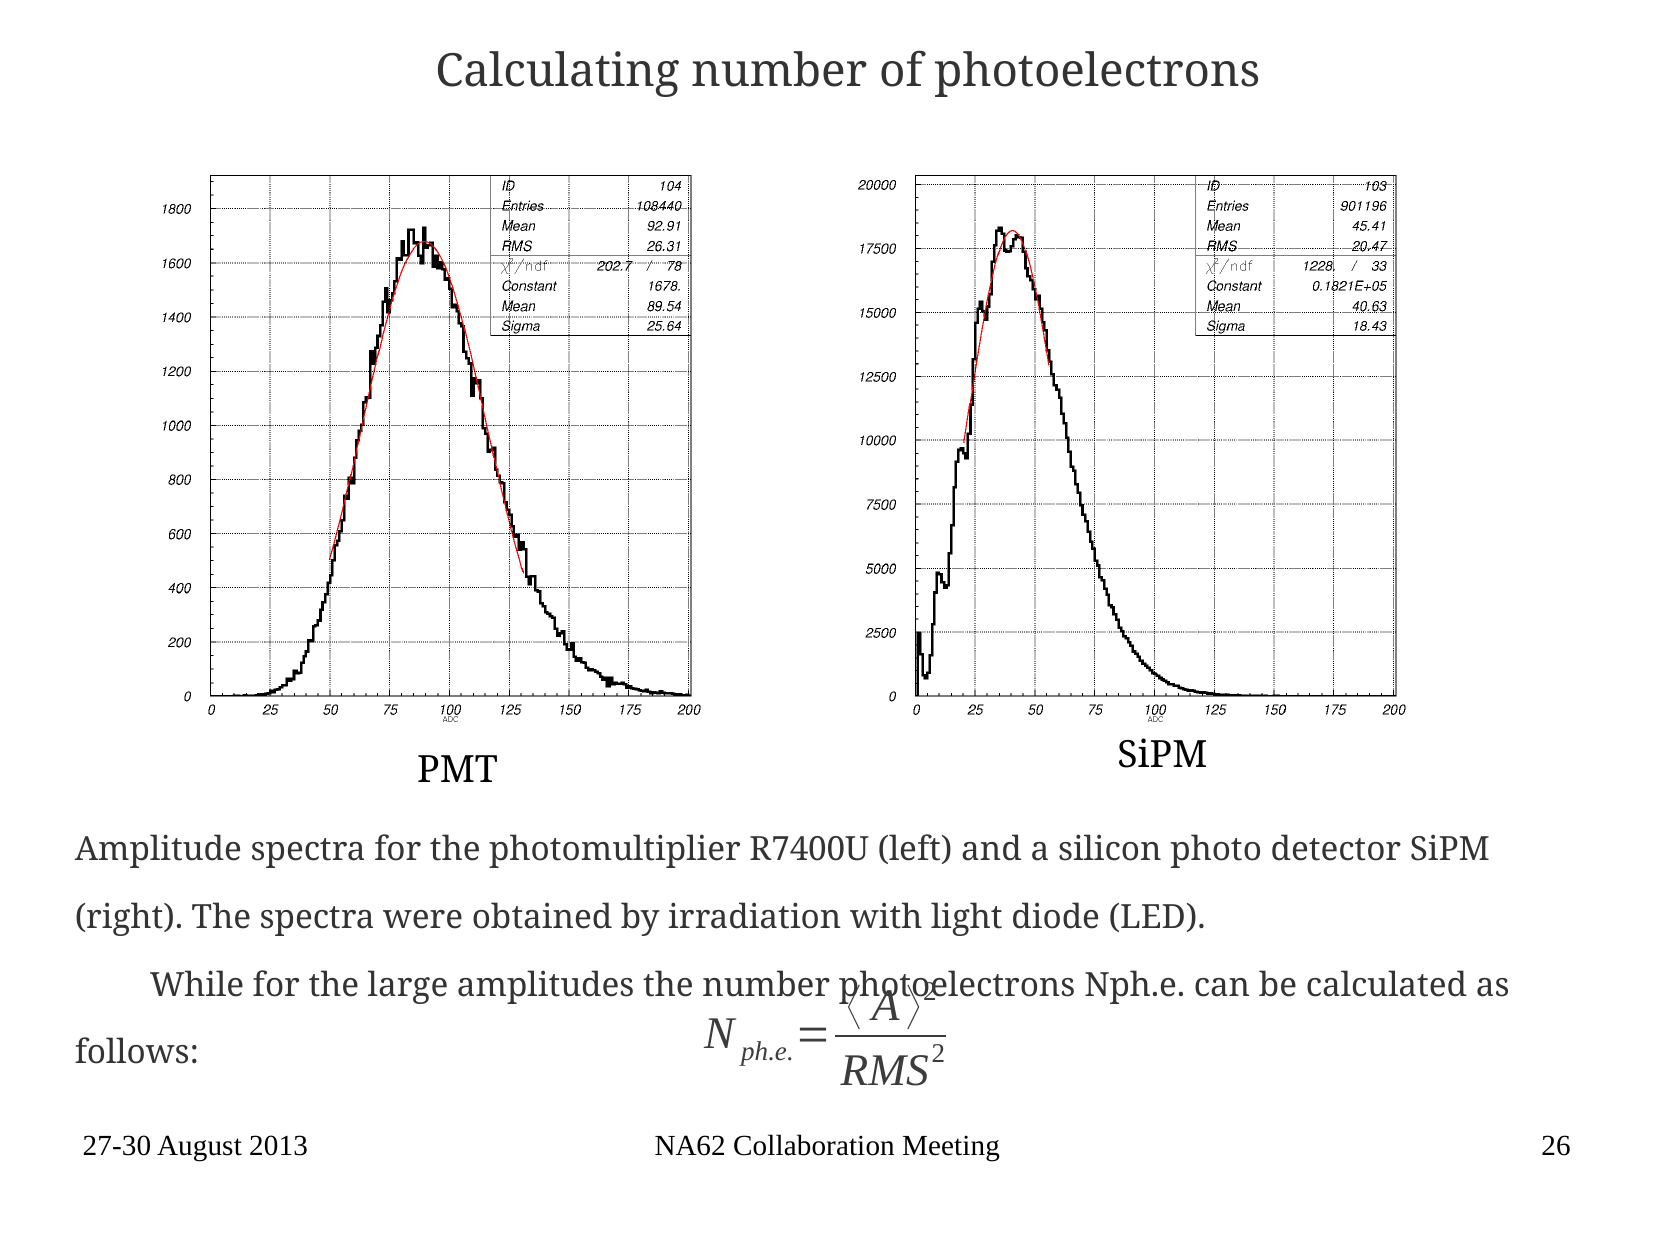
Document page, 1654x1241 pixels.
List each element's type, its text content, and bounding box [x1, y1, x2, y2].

picture [150, 135, 751, 736]
picture [855, 135, 1456, 736]
chart [690, 975, 961, 1097]
text_box PMT [225, 735, 691, 794]
text_box Calculating number of photoelectrons [136, 30, 1561, 102]
text_box Amplitude spectra for the photomultiplier R7400U (left) and a silicon photo detector SiPM (right). The spectra were obtained by irradiation with light diode (LED). While for the large amplitudes the number photoelectrons Nph.e. can be calculated as follows: [60, 795, 1561, 1025]
text_box SiPM [930, 720, 1396, 779]
